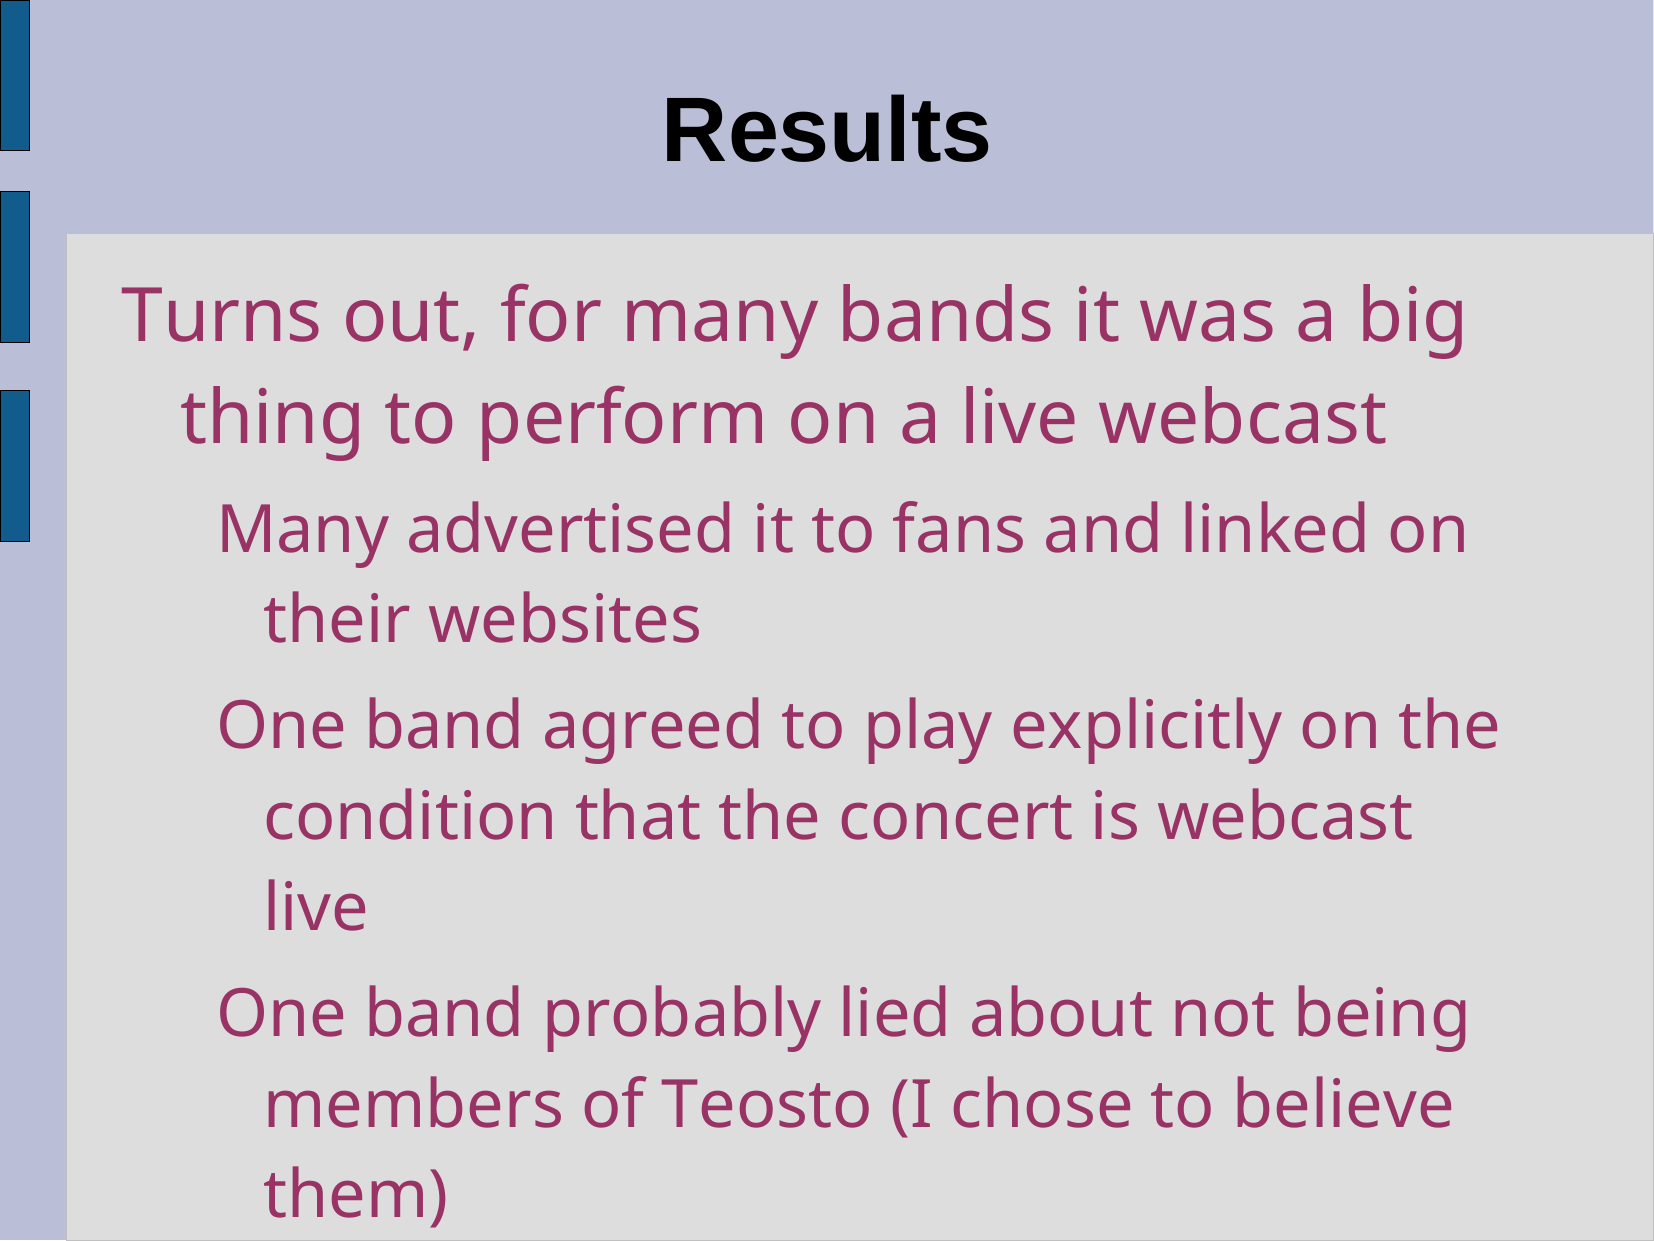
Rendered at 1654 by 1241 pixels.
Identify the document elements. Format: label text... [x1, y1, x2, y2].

list Turns out, for many bands it was a big thing to perform on a live webcast Many advertised it to fans and linked on their websites One band agreed to play explicitly on the condition that the concert is webcast live One band probably lied about not being members of Teosto (I chose to believe them) Note: This was a christian gospel band :-) [121, 261, 1534, 1127]
title Results [121, 26, 1534, 234]
